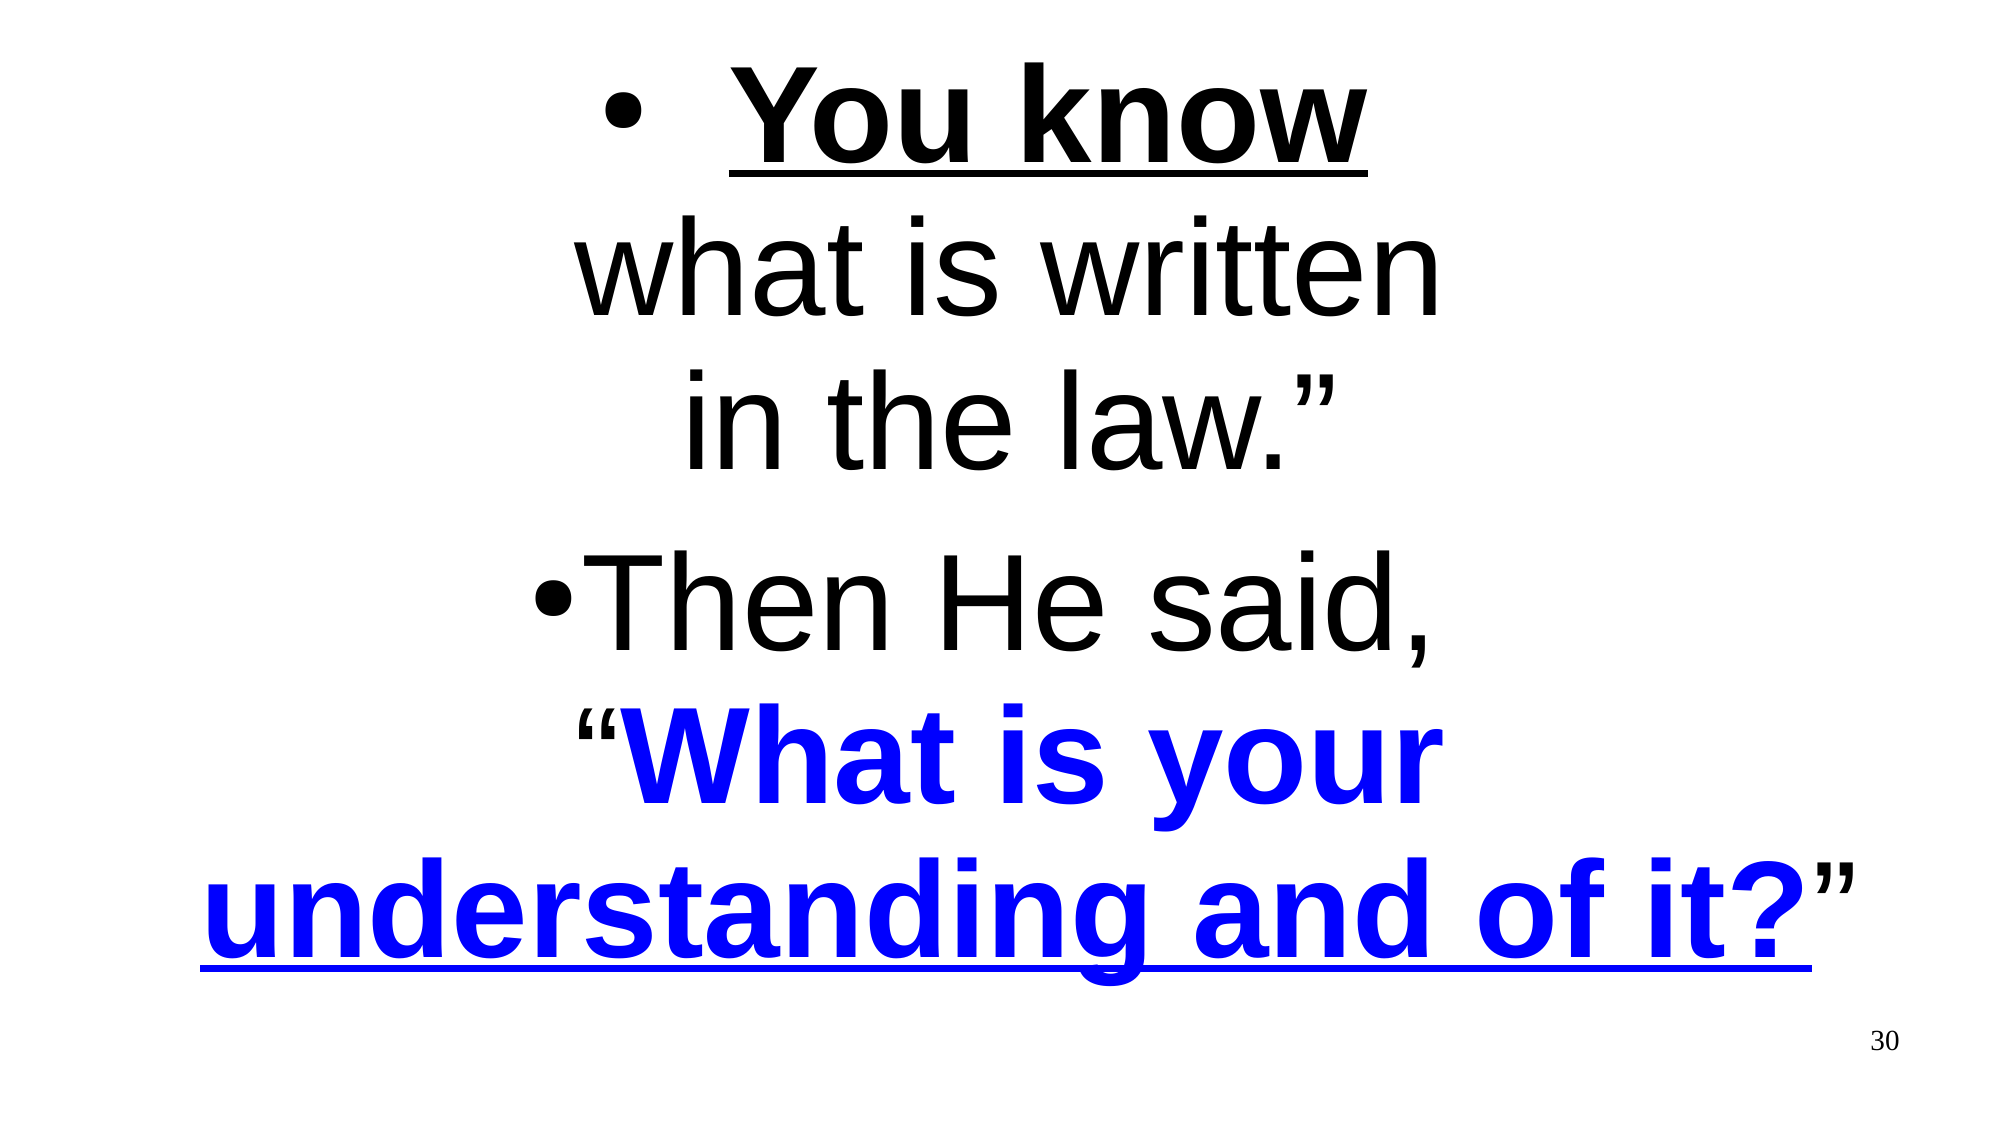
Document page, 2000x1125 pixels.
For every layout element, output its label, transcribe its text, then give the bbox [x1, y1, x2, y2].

list You know what is written in the law.” Then He said, “What is your understanding and of it?” [37, 37, 1951, 1088]
